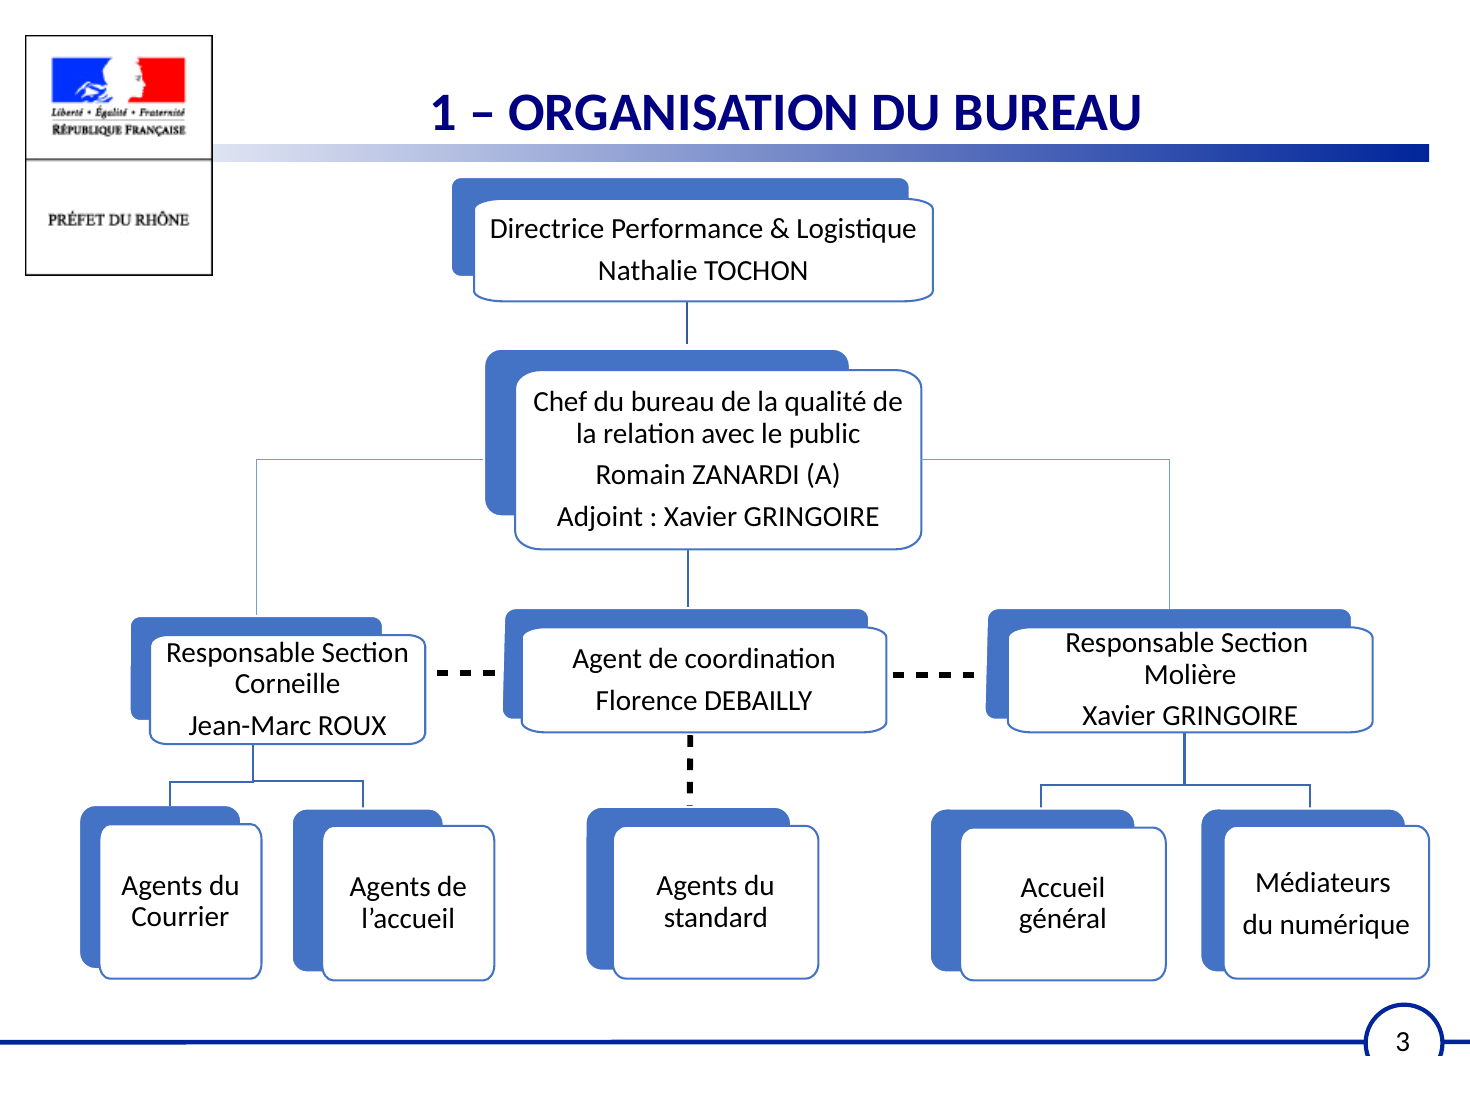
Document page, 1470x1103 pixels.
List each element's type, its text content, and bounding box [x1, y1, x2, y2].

text_box Agents de l’accueil [322, 825, 495, 981]
text_box [484, 348, 850, 517]
picture [25, 35, 213, 277]
text_box Responsable Section Molière Xavier GRINGOIRE [1007, 627, 1373, 733]
text_box [585, 806, 792, 971]
text_box [450, 177, 910, 277]
title 1 – ORGANISATION DU BUREAU [177, 20, 1396, 204]
text_box Responsable Section Corneille Jean-Marc ROUX [150, 635, 426, 745]
text_box Directrice Performance & Logistique Nathalie TOCHON [474, 198, 933, 302]
text_box [79, 805, 242, 970]
text_box [129, 616, 384, 722]
text_box [1200, 808, 1406, 973]
text_box [291, 808, 444, 973]
text_box Agents du standard [612, 825, 819, 979]
text_box Agent de coordination Florence DEBAILLY [521, 627, 887, 733]
text_box Médiateurs du numérique [1223, 825, 1430, 979]
text_box Chef du bureau de la qualité de la relation avec le public Romain ZANARDI (A) Adjoint : Xavier GRINGOIRE [515, 370, 922, 550]
text_box [984, 608, 1353, 720]
text_box [929, 808, 1136, 973]
text_box Accueil général [960, 827, 1166, 981]
text_box Agents du Courrier [99, 824, 262, 979]
text_box [501, 608, 870, 720]
